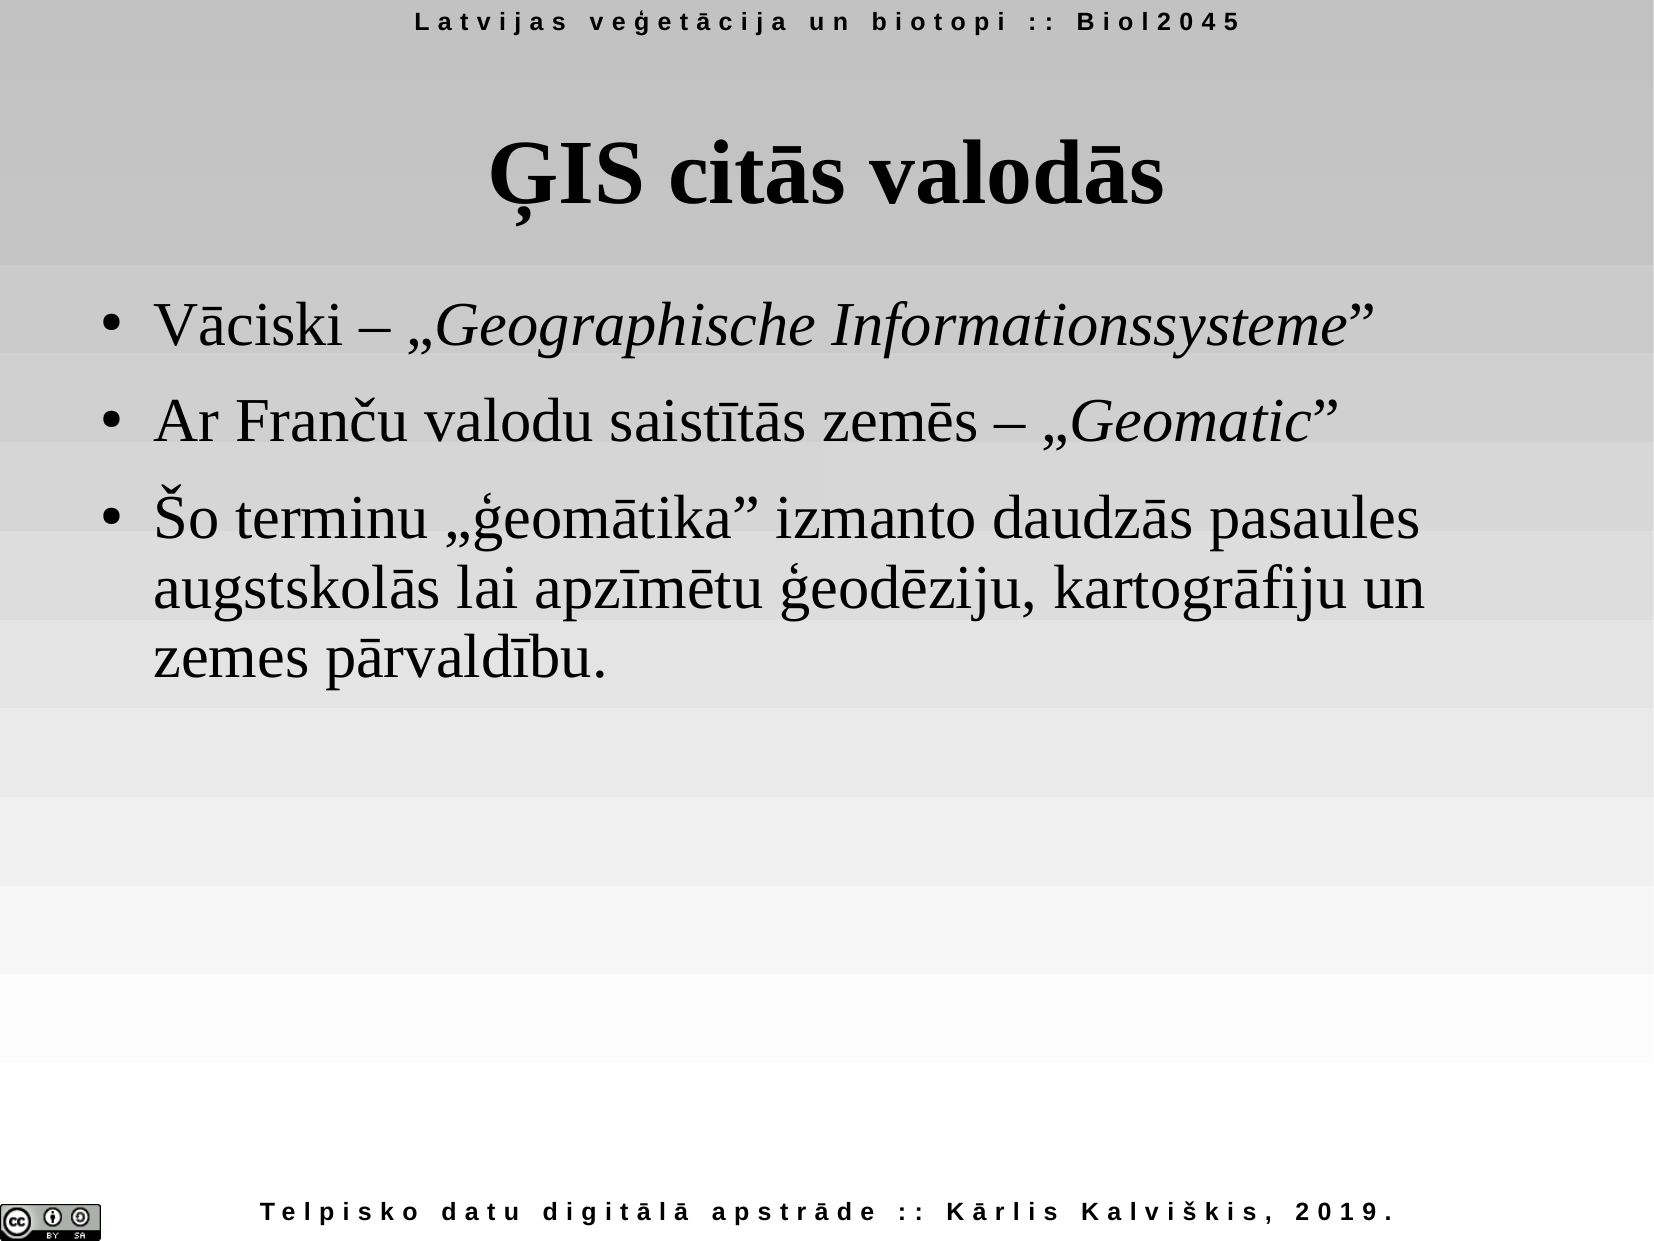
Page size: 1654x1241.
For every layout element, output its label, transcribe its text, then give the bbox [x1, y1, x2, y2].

list Vāciski – „Geographische Informationssysteme” Ar Franču valodu saistītās zemēs – „Geomatic” Šo terminu „ģeomātika” izmanto daudzās pasaules augstskolās lai apzīmētu ģeodēziju, kartogrāfiju un zemes pārvaldību. [82, 289, 1571, 1113]
title ĢIS citās valodās [29, 49, 1625, 296]
picture [0, 0, 1654, 1241]
